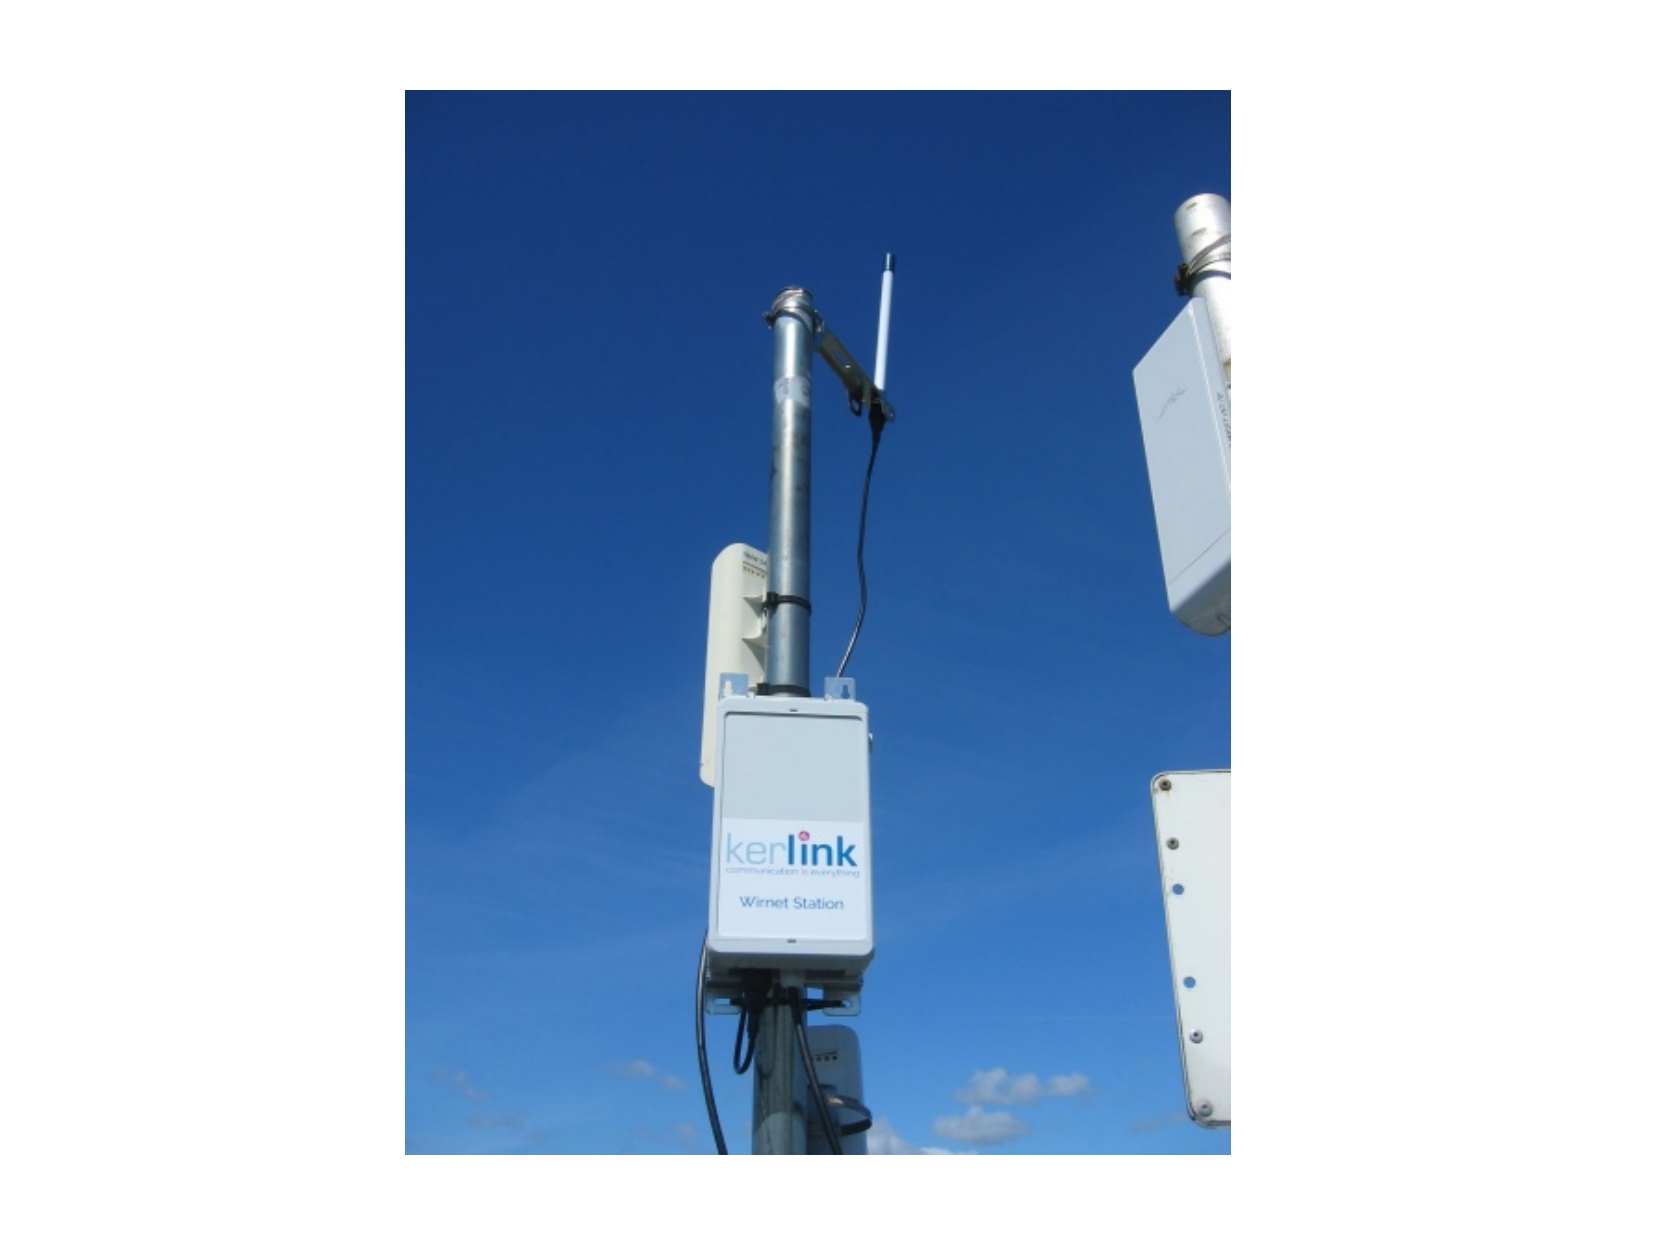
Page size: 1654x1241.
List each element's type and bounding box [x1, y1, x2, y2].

picture [405, 90, 1231, 1156]
